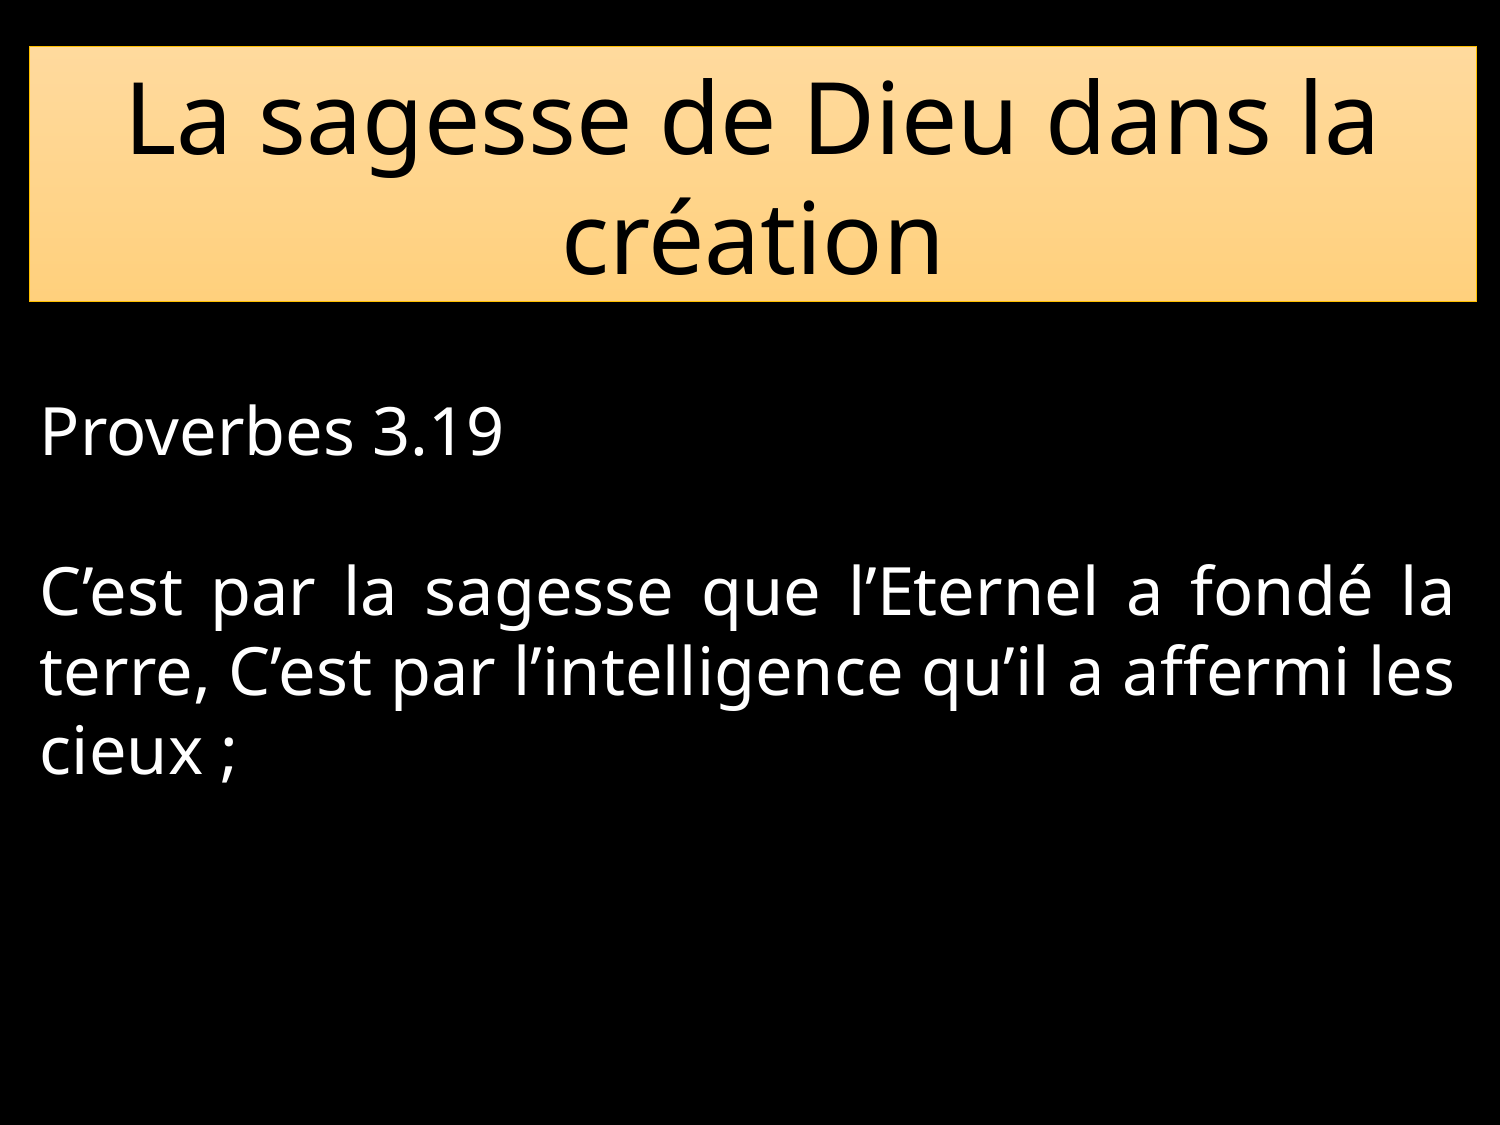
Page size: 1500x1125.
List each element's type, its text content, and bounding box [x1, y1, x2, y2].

text_box Proverbes 3.19 C’est par la sagesse que l’Eternel a fondé la terre, C’est par l’intelligence qu’il a affermi les cieux ; [25, 381, 1473, 796]
text_box La sagesse de Dieu dans la création [29, 46, 1477, 302]
